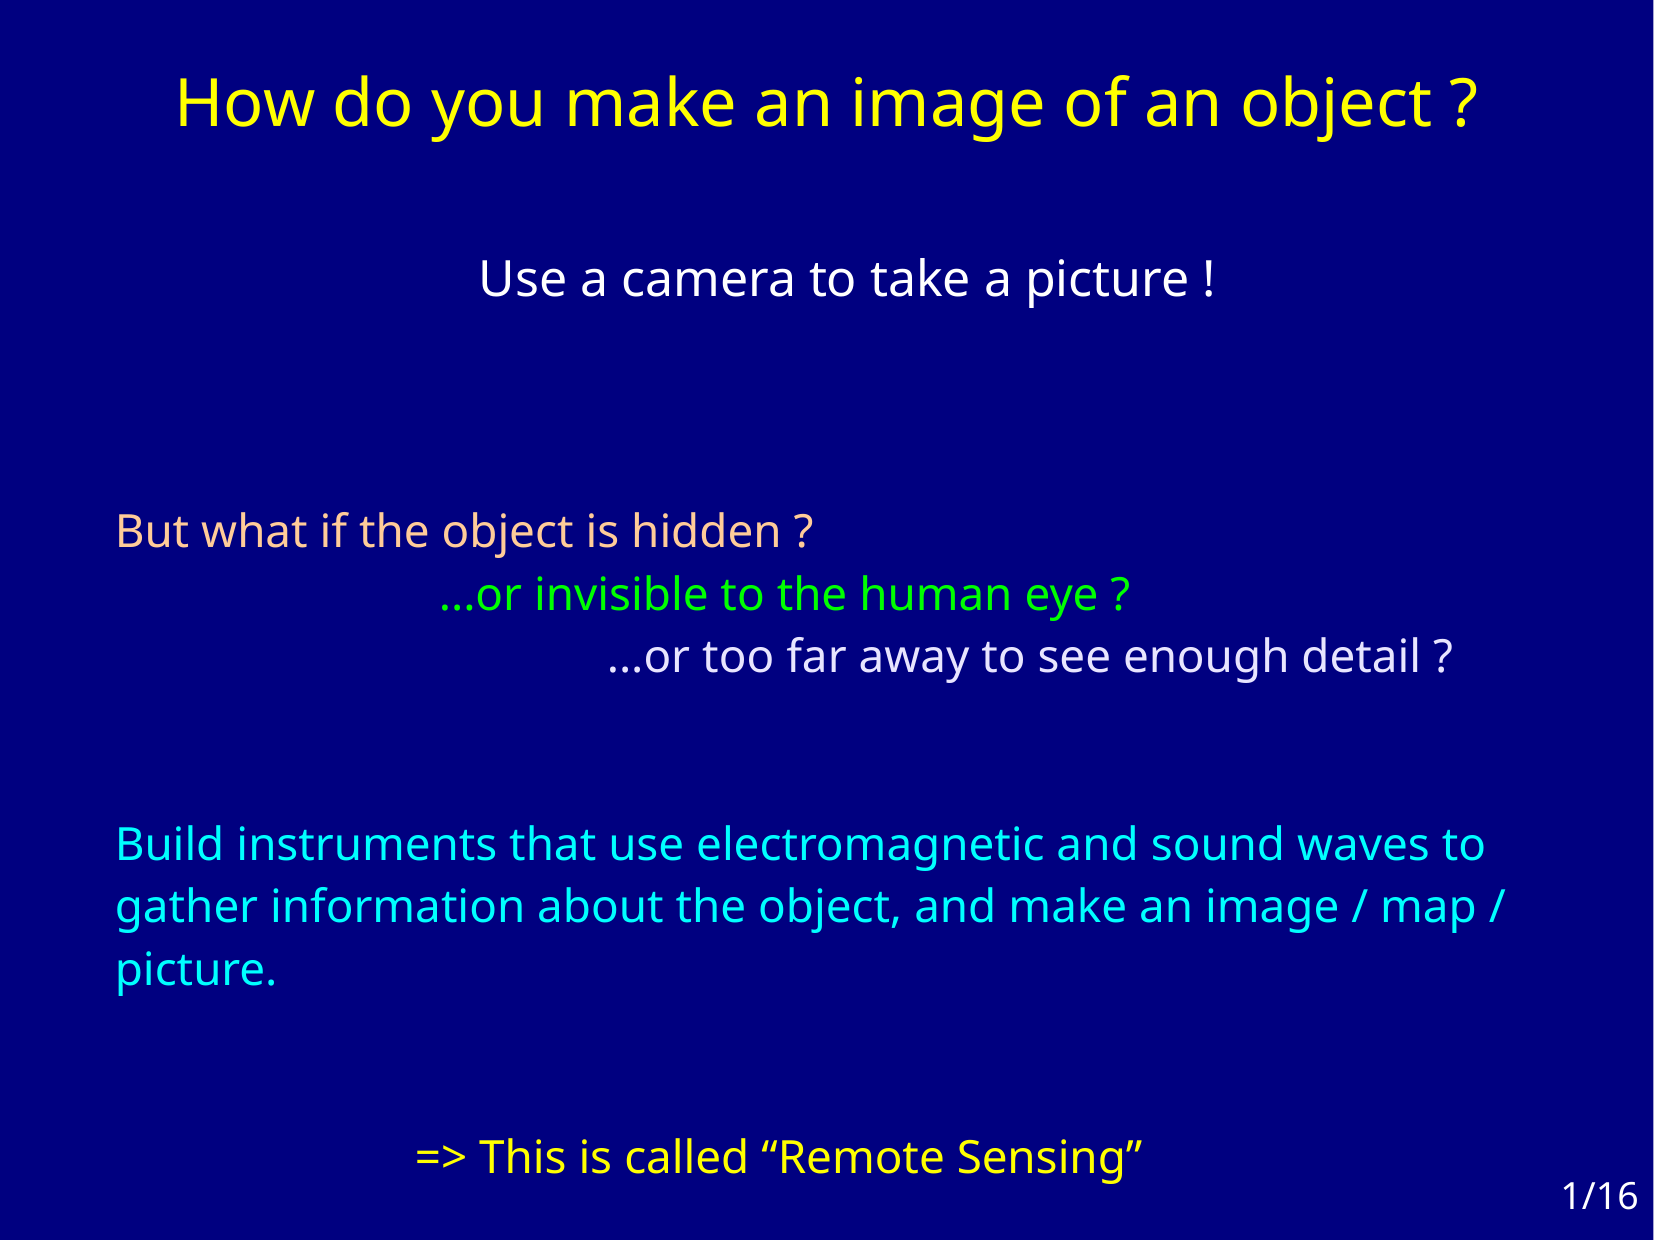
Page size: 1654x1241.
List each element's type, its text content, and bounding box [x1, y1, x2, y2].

text_box Use a camera to take a picture ! But what if the object is hidden ? ...or invisible to the human eye ? ...or too far away to see enough detail ? Build instruments that use electromagnetic and sound waves to gather information about the object, and make an image / map / picture. => This is called “Remote Sensing” [100, 167, 1563, 1022]
title How do you make an image of an object ? [121, 43, 1534, 158]
